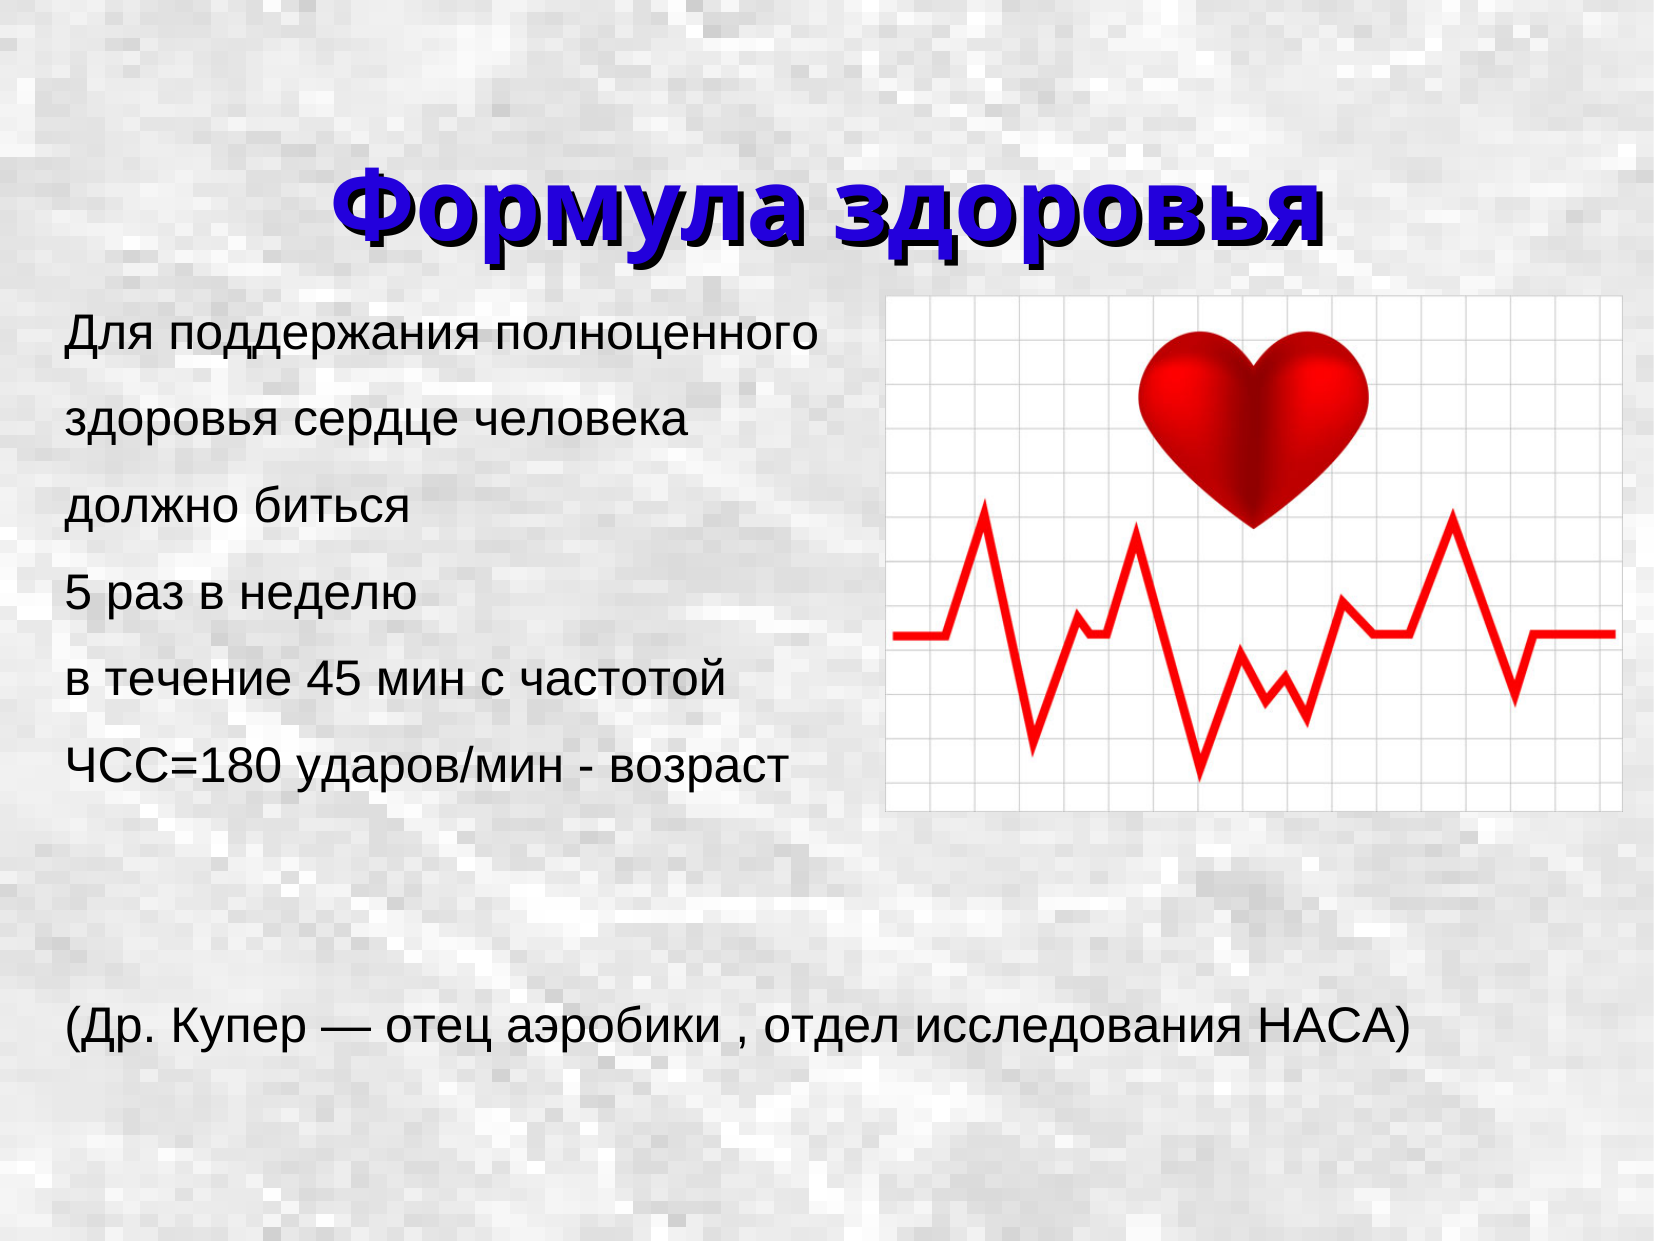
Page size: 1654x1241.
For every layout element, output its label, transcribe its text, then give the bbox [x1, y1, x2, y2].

picture [885, 295, 1623, 812]
title Формула здоровья [121, 102, 1534, 310]
subtitle Для поддержания полноценного здоровья сердце человека должно биться 5 раз в неделю в течение 45 мин с частотой ЧСС=180 ударов/мин - возраст (Др. Купер — отец аэробики , отдел исследования НАСА) [64, 324, 1477, 1207]
